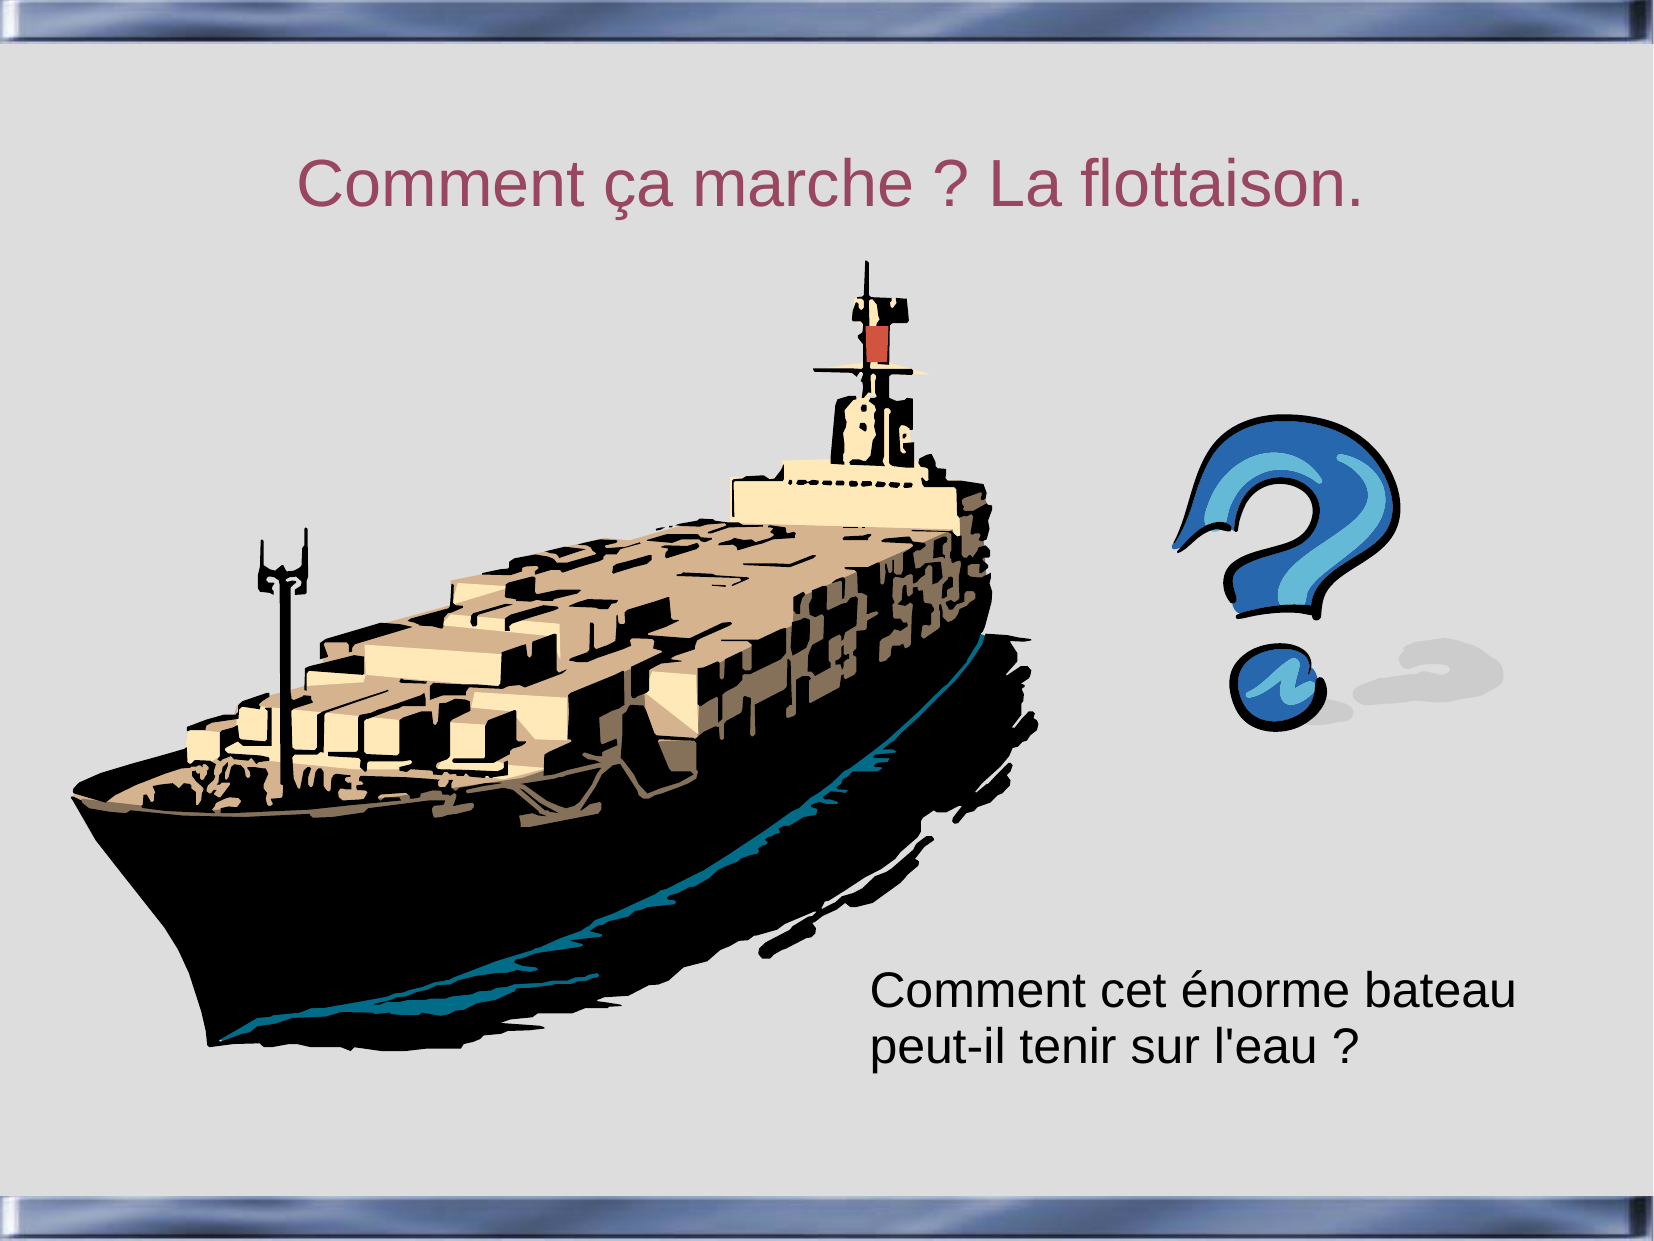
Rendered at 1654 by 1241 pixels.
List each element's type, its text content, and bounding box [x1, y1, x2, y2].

picture [70, 256, 1046, 1059]
picture [0, 1196, 1654, 1241]
text_box Comment cet énorme bateau peut-il tenir sur l'eau ? [869, 962, 1518, 1077]
picture [0, 0, 1654, 44]
title Comment ça marche ? La flottaison. [125, 79, 1538, 287]
picture [1154, 397, 1521, 749]
